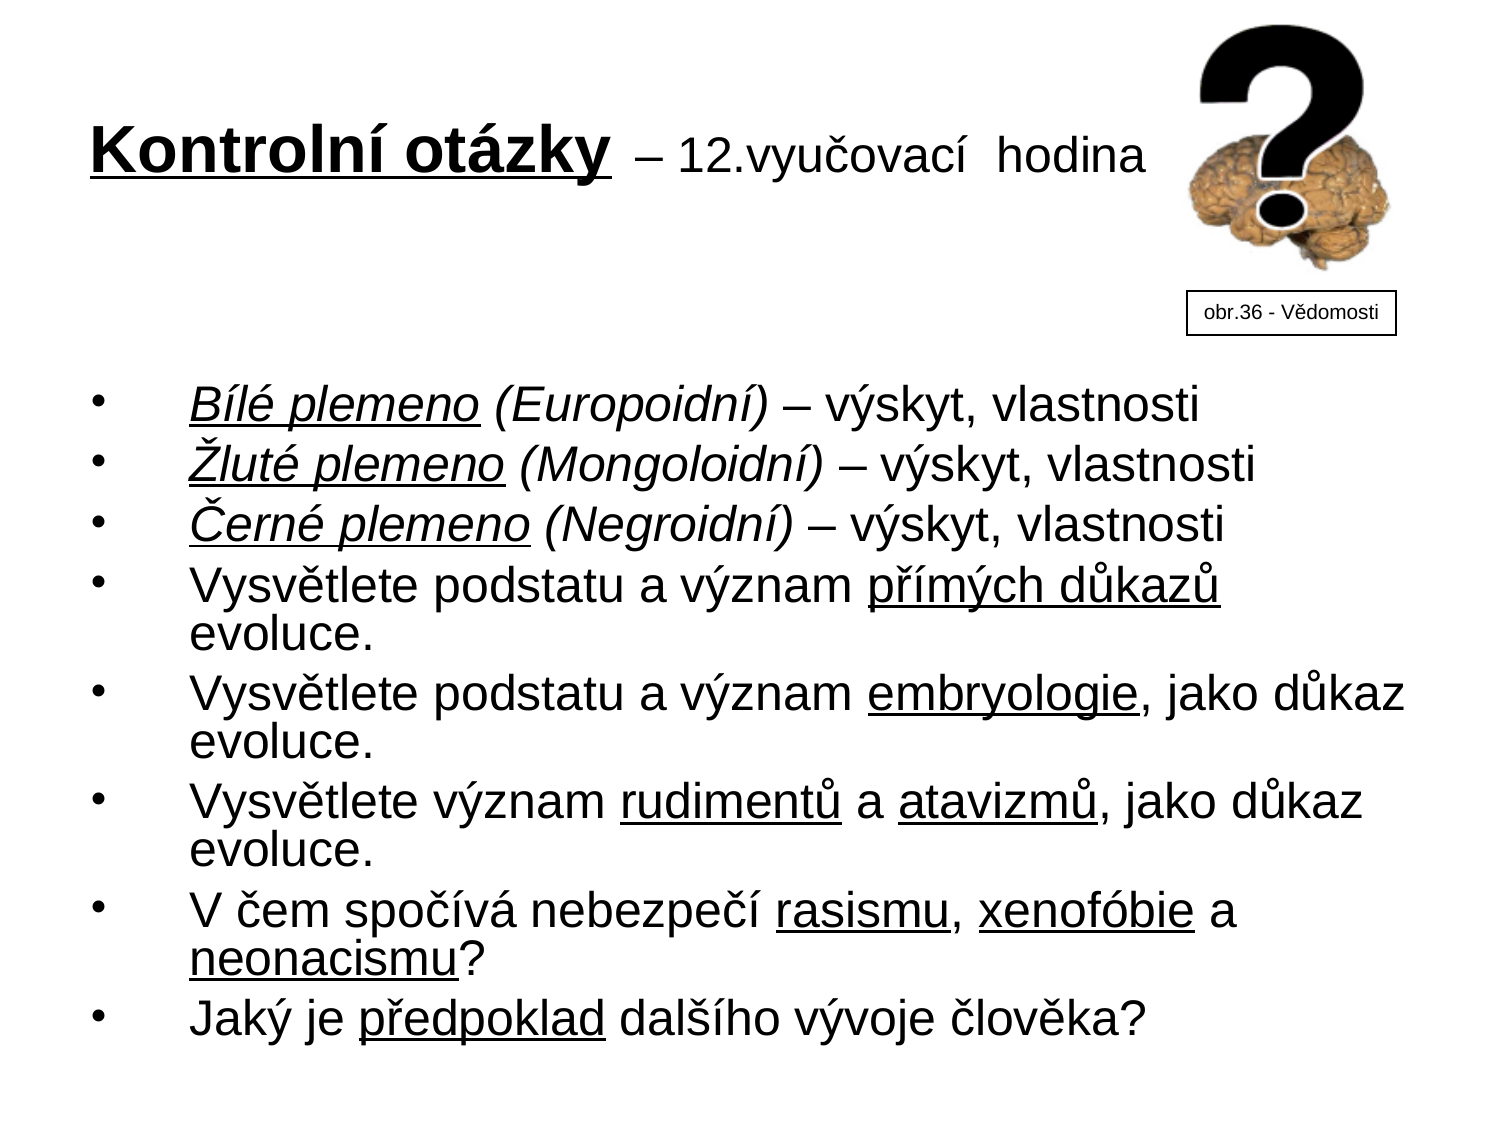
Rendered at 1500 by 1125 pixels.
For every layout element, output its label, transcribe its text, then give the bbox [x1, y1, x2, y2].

picture [1163, 0, 1422, 291]
list Bílé plemeno (Europoidní) – výskyt, vlastnosti Žluté plemeno (Mongoloidní) – výskyt, vlastnosti Černé plemeno (Negroidní) – výskyt, vlastnosti Vysvětlete podstatu a význam přímých důkazů evoluce. Vysvětlete podstatu a význam embryologie, jako důkaz evoluce. Vysvětlete význam rudimentů a atavizmů, jako důkaz evoluce. V čem spočívá nebezpečí rasismu, xenofóbie a neonacismu? Jaký je předpoklad dalšího vývoje člověka? [75, 302, 1426, 1083]
title Kontrolní otázky – 12.vyučovací hodina [75, 45, 1163, 233]
text_box obr.36 - Vědomosti [1186, 290, 1397, 336]
